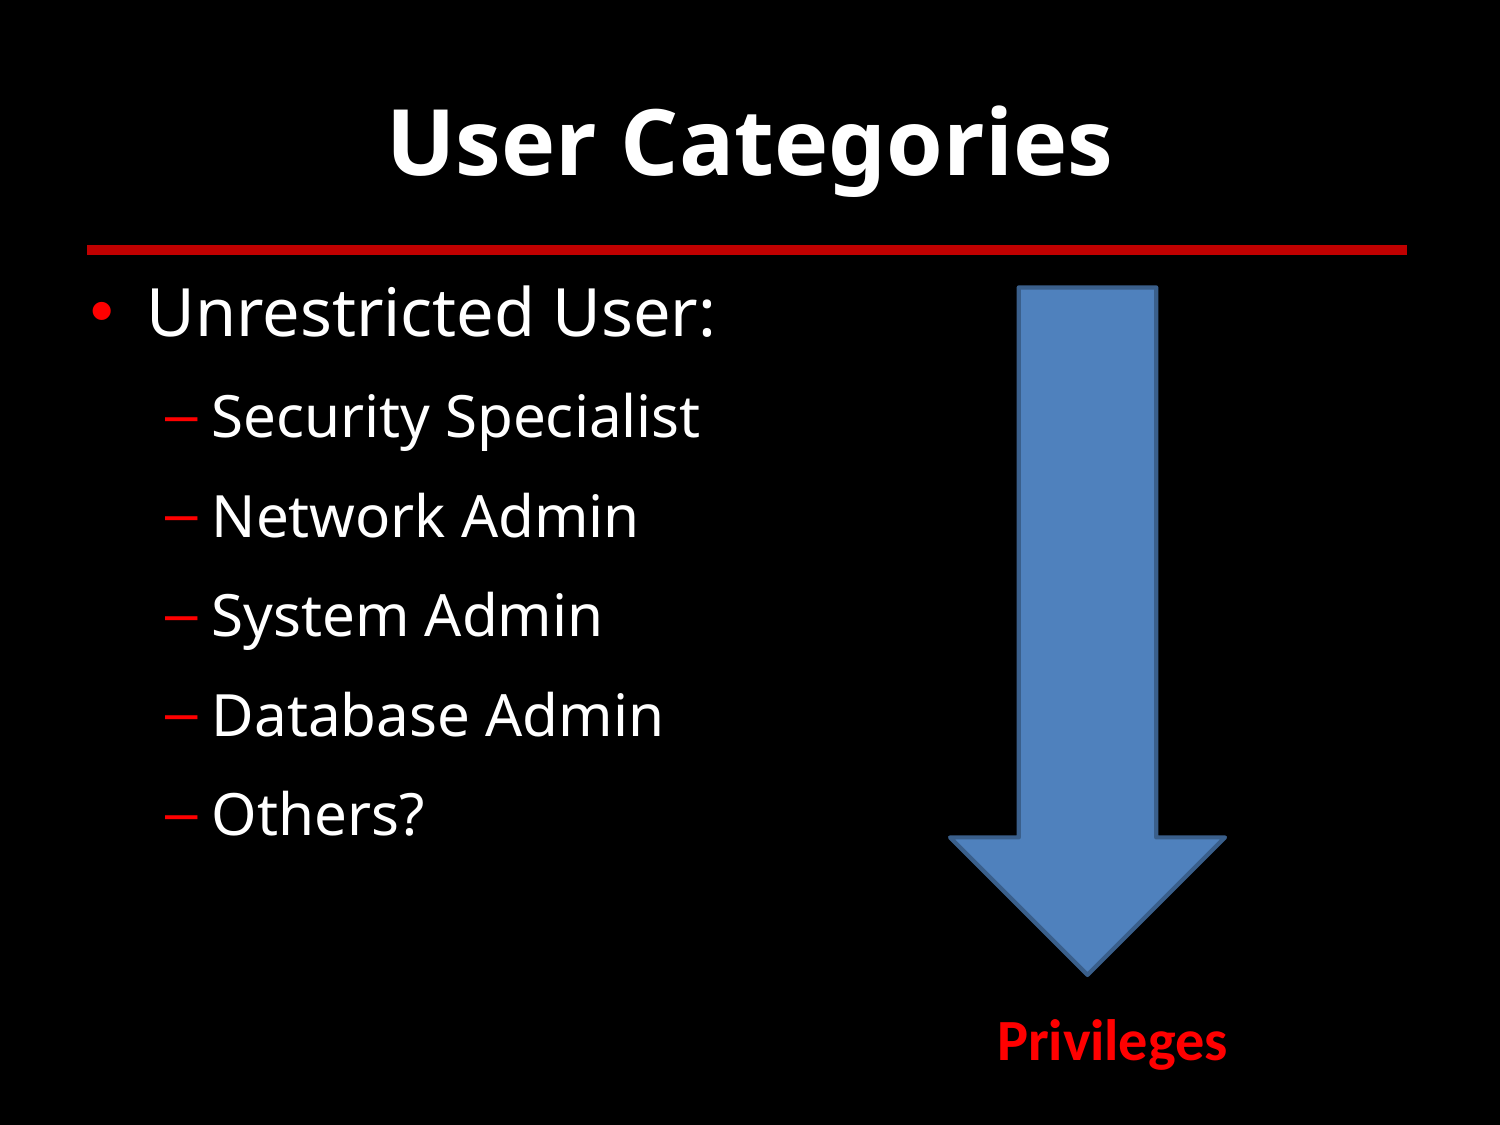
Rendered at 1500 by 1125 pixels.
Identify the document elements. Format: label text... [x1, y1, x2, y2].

text_box Privileges [849, 999, 1375, 1075]
list Unrestricted User: Security Specialist Network Admin System Admin Database Admin Others? [75, 262, 1425, 1005]
title User Categories [75, 45, 1425, 233]
text_box [950, 287, 1226, 975]
